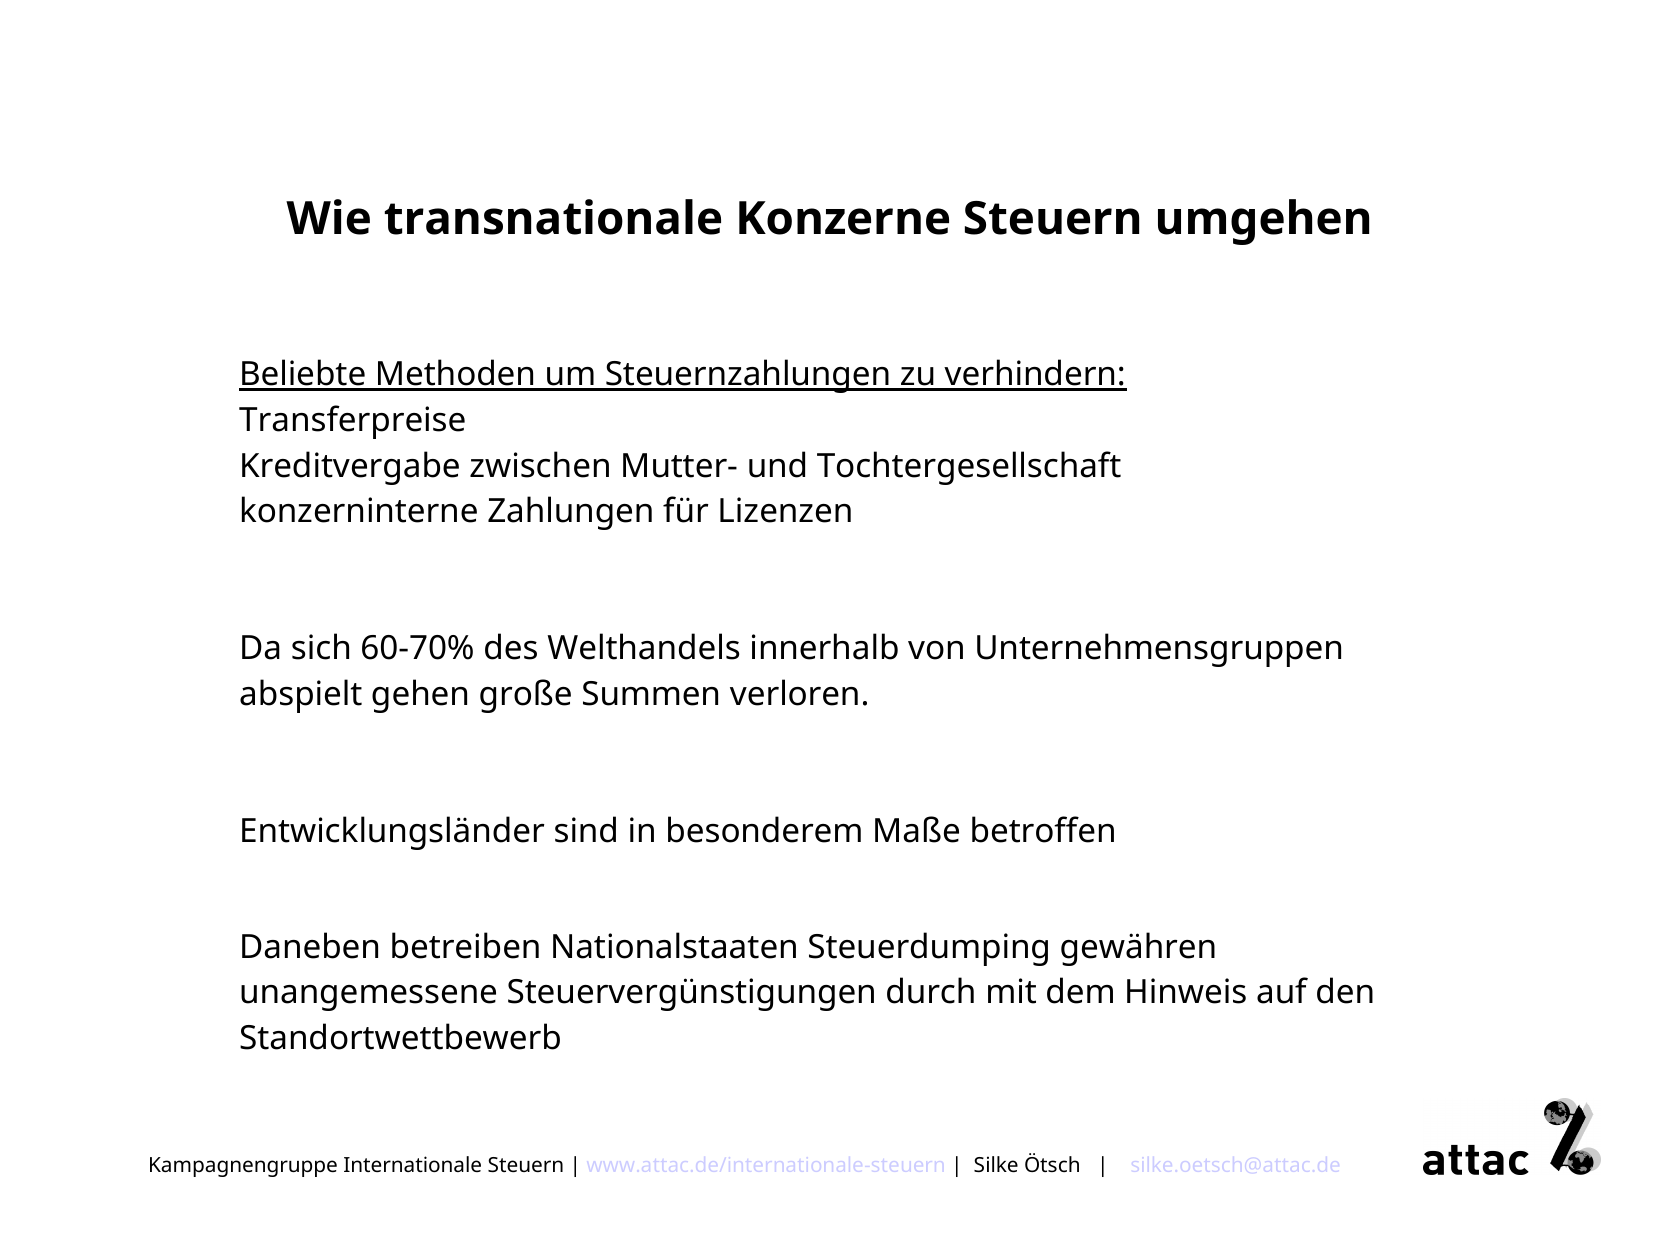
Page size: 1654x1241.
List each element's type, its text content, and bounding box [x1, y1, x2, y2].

picture [1423, 1098, 1601, 1175]
text_box Beliebte Methoden um Steuernzahlungen zu verhindern: Transferpreise Kreditvergabe zwischen Mutter- und Tochtergesellschaft konzerninterne Zahlungen für Lizenzen Da sich 60-70% des Welthandels innerhalb von Unternehmensgruppen abspielt gehen große Summen verloren. Entwicklungsländer sind in besonderem Maße betroffen Daneben betreiben Nationalstaaten Steuerdumping gewähren unangemessene Steuervergünstigungen durch mit dem Hinweis auf den Standortwettbewerb [224, 342, 1465, 1067]
text_box Kampagnengruppe Internationale Steuern | www.attac.de/internationale-steuern | Silke Ötsch | silke.oetsch@attac.de [53, 1114, 1447, 1187]
text_box Wie transnationale Konzerne Steuern umgehen [159, 177, 1489, 256]
